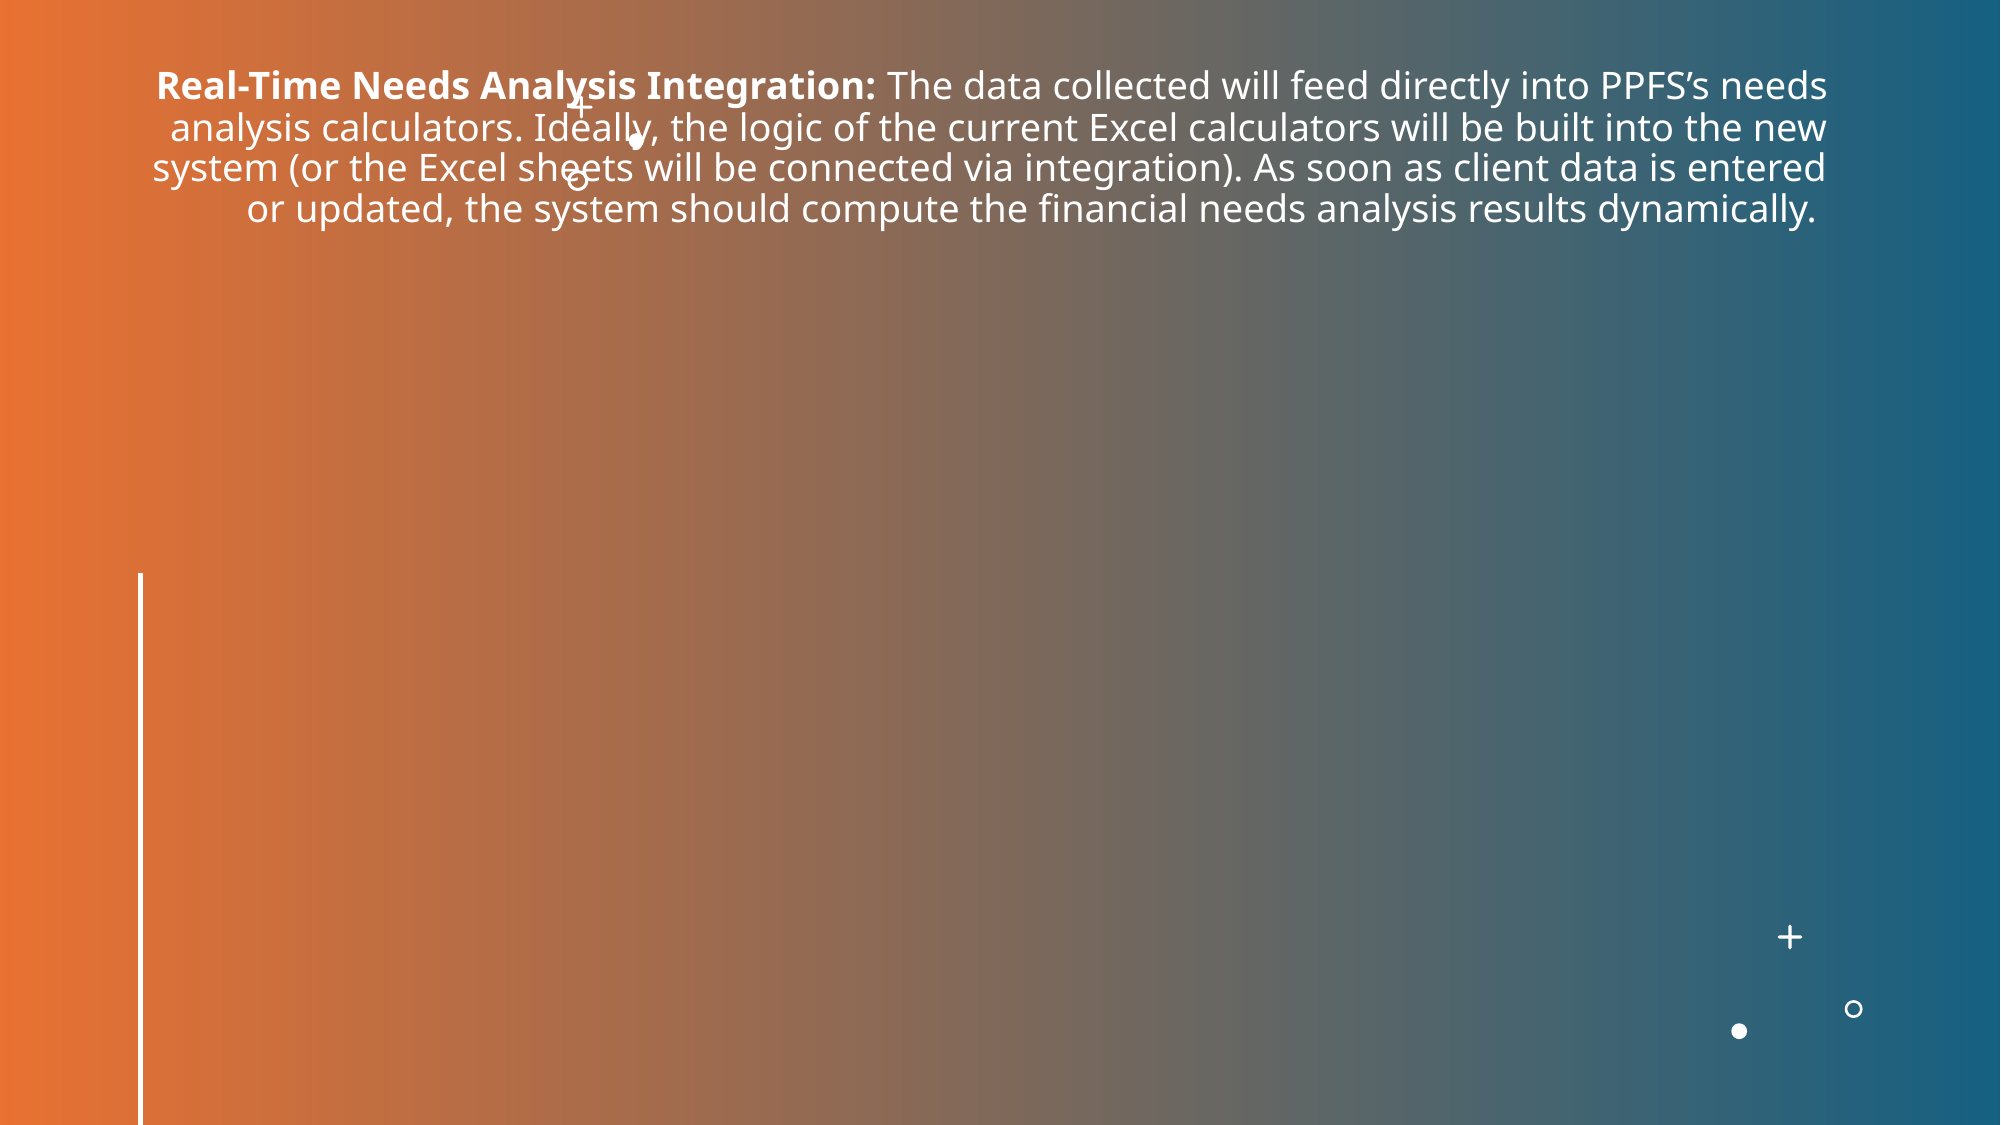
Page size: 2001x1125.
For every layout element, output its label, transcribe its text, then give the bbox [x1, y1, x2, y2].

title Real-Time Needs Analysis Integration: The data collected will feed directly into PPFS’s needs analysis calculators. Ideally, the logic of the current Excel calculators will be built into the new system (or the Excel sheets will be connected via integration). As soon as client data is entered or updated, the system should compute the financial needs analysis results dynamically. [636, 95, 1812, 779]
text_box [0, 0, 2000, 1125]
